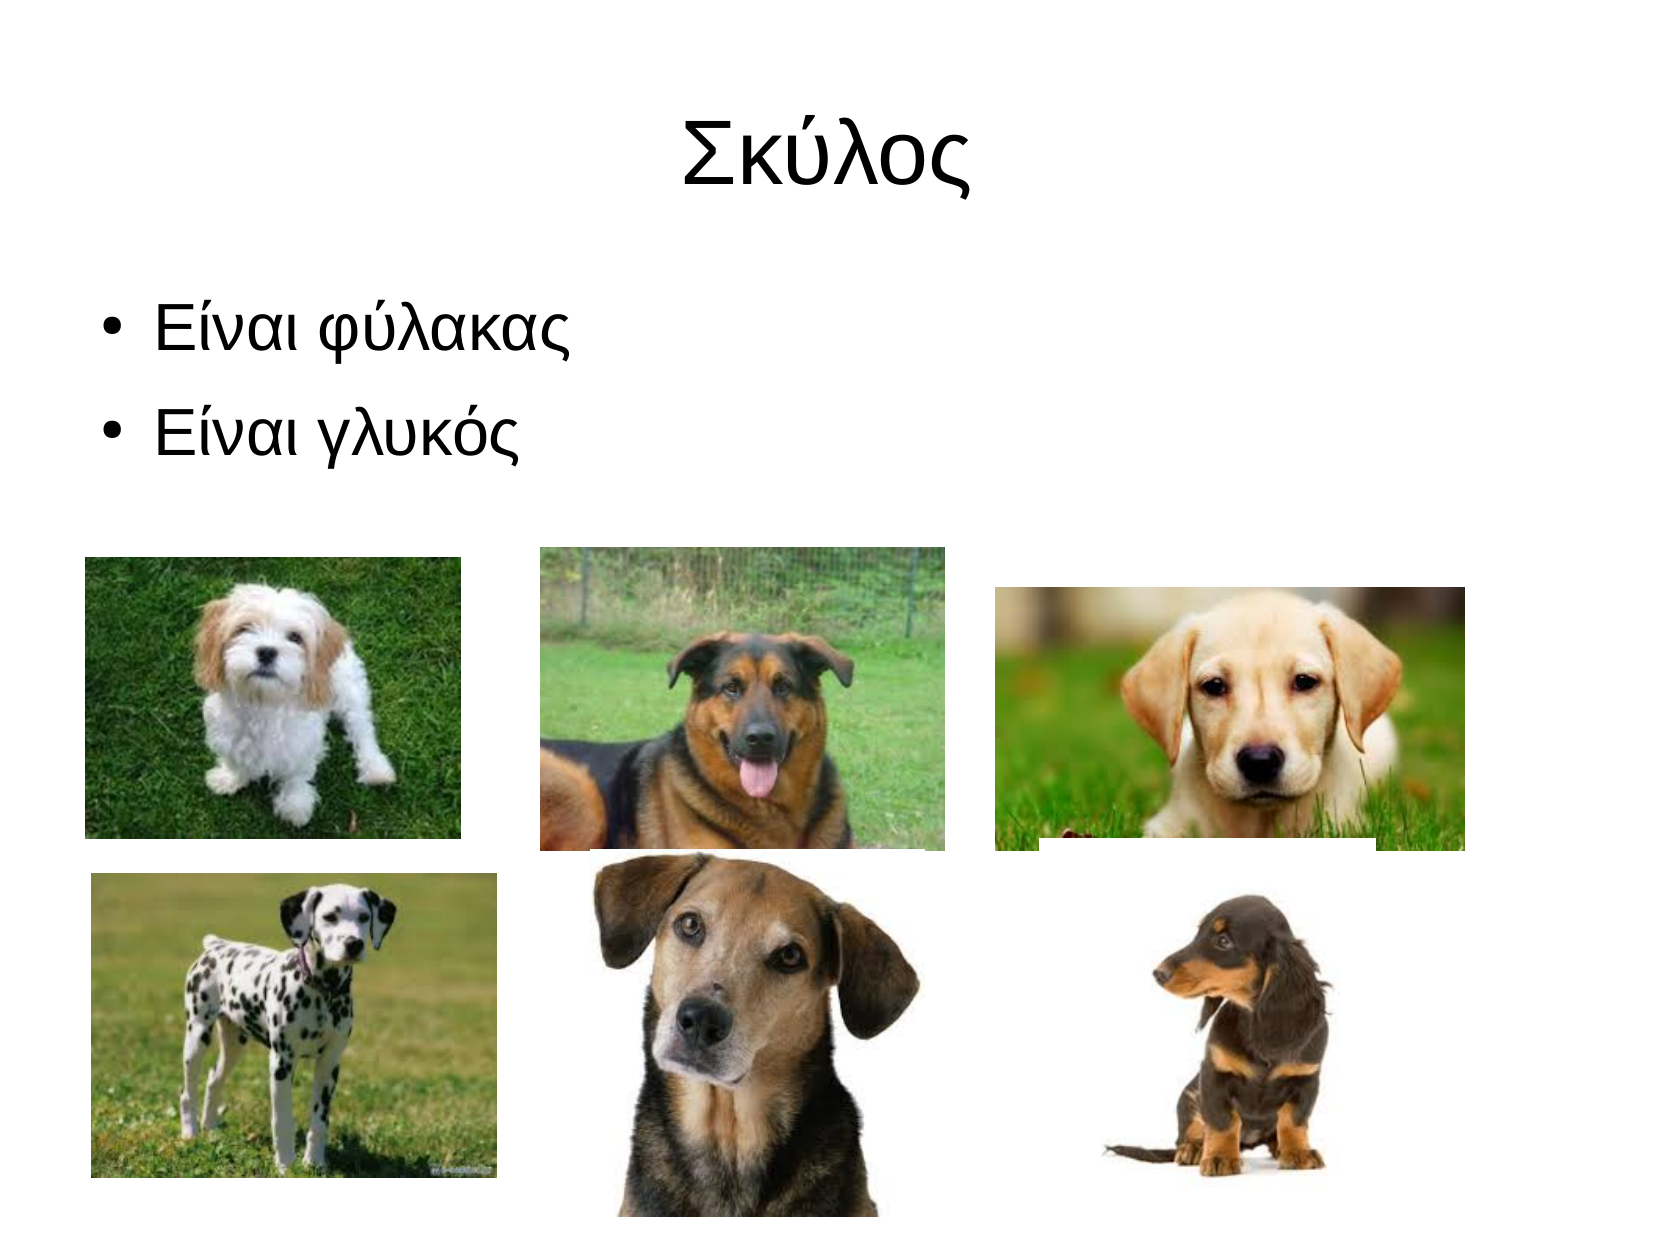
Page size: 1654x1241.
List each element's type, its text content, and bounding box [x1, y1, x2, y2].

picture [85, 557, 461, 839]
picture [91, 873, 497, 1178]
picture [540, 547, 945, 1217]
title Σκύλος [82, 49, 1571, 257]
picture [995, 587, 1465, 1206]
list Είναι φύλακας Είναι γλυκός [82, 290, 1571, 1109]
